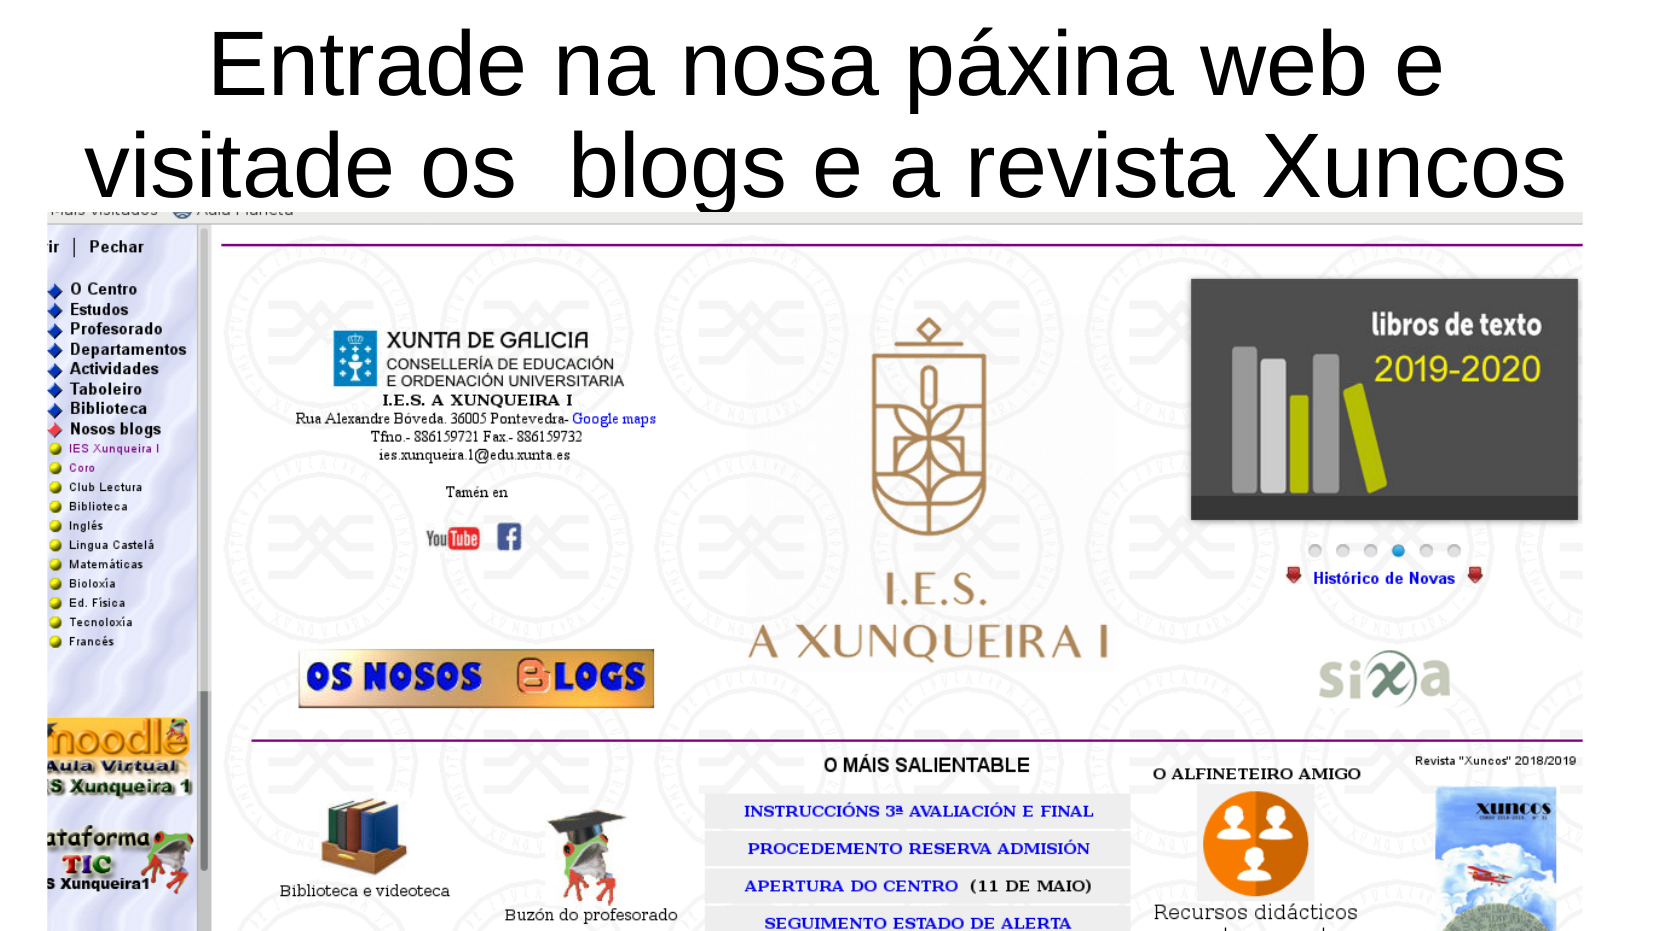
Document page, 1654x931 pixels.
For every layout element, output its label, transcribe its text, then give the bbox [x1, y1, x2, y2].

picture [47, 212, 1583, 931]
title Entrade na nosa páxina web e visitade os blogs e a revista Xuncos [82, 12, 1571, 212]
